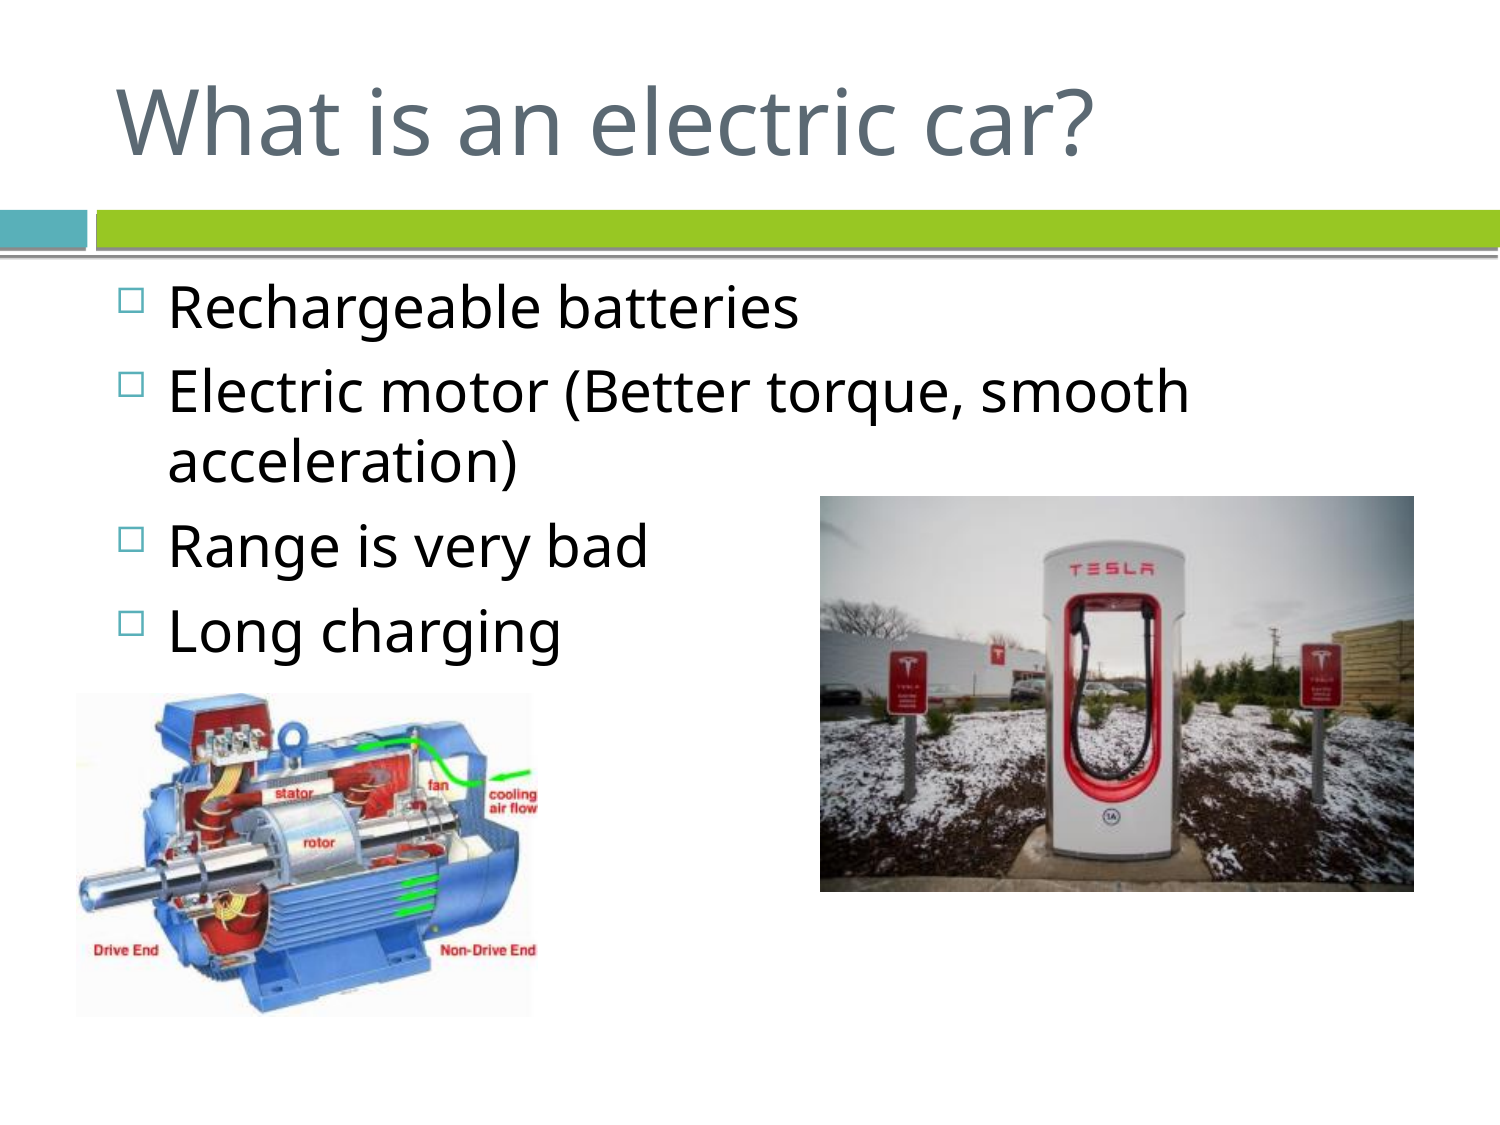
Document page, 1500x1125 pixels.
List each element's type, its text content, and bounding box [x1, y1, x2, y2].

title What is an electric car? [100, 37, 1438, 200]
picture [820, 496, 1414, 892]
list Rechargeable batteries Electric motor (Better torque, smooth acceleration) Range is very bad Long charging [100, 262, 1438, 1000]
picture [76, 693, 538, 1017]
